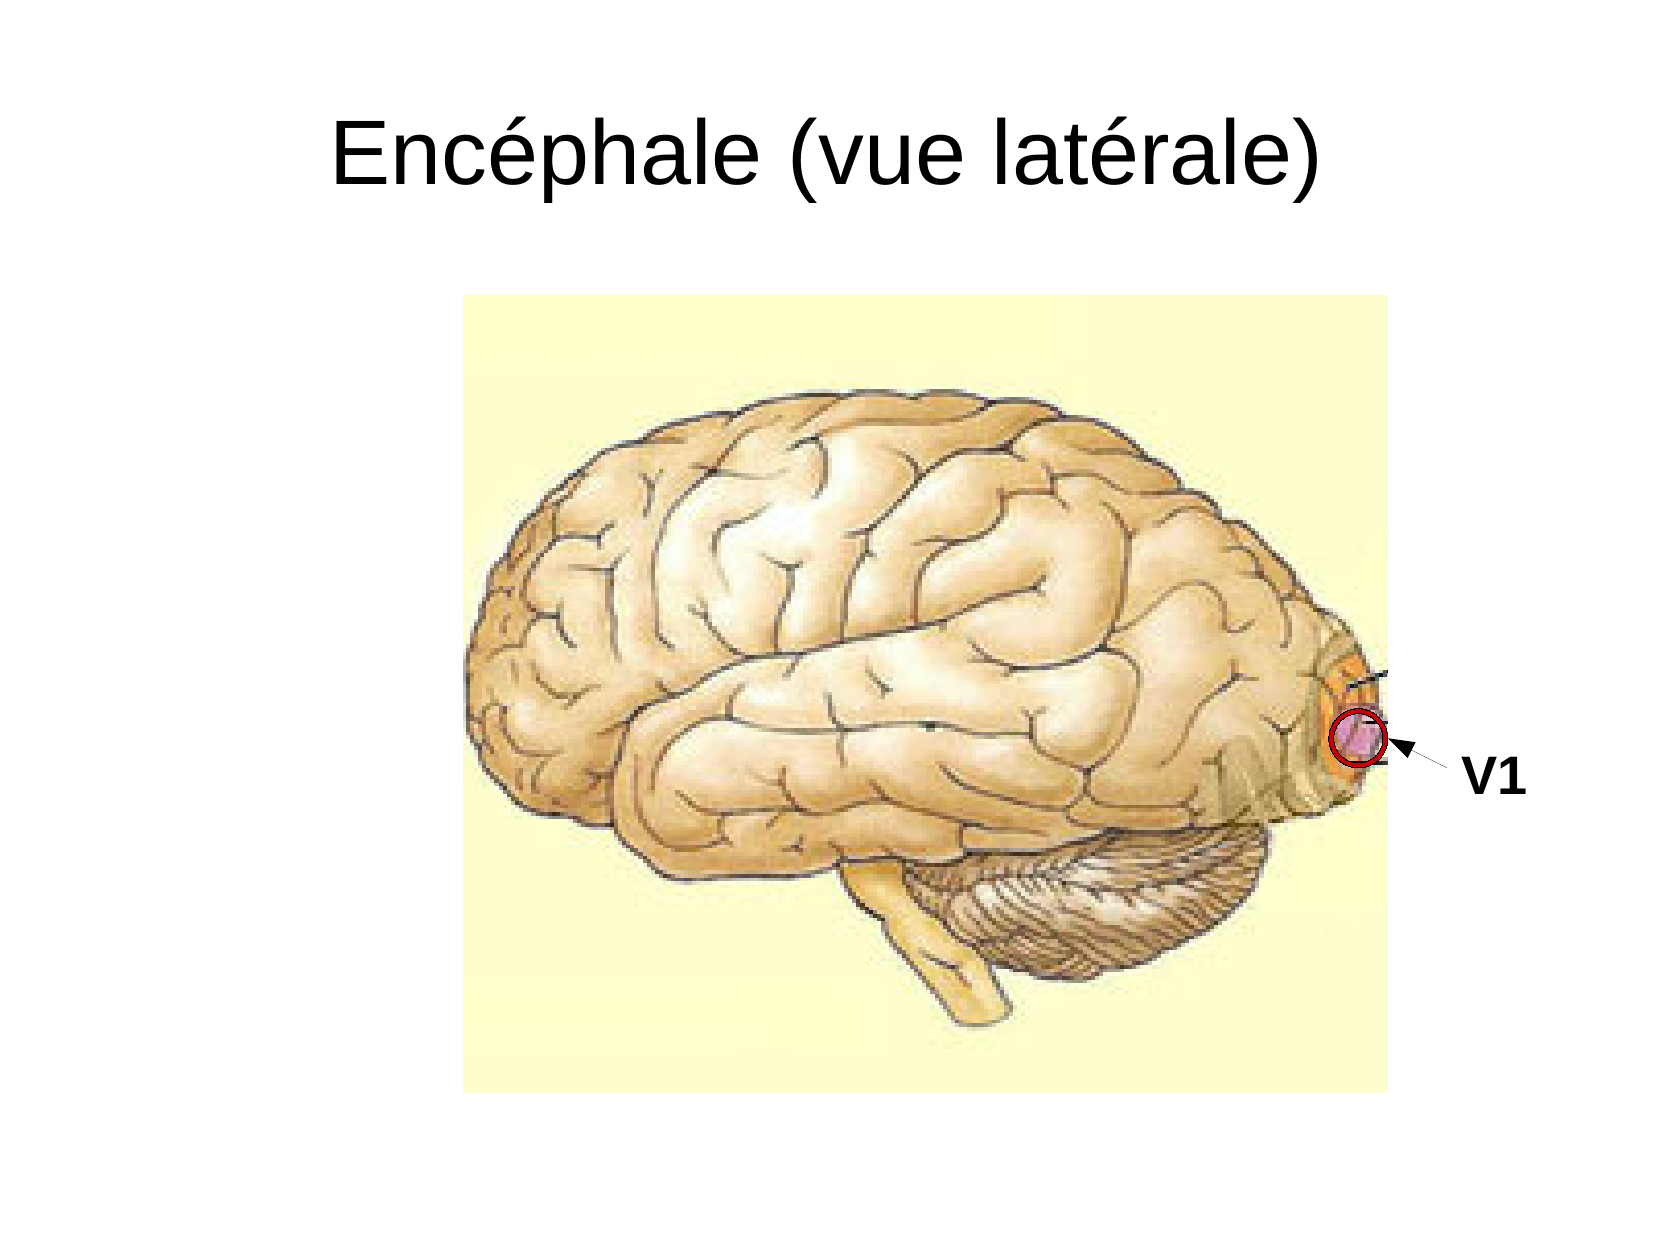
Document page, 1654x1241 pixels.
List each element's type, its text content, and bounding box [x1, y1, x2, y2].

picture [463, 295, 1388, 1093]
picture [1334, 714, 1382, 762]
text_box V1 [1446, 738, 1595, 816]
text_box [1328, 708, 1388, 768]
title Encéphale (vue latérale) [82, 49, 1571, 257]
